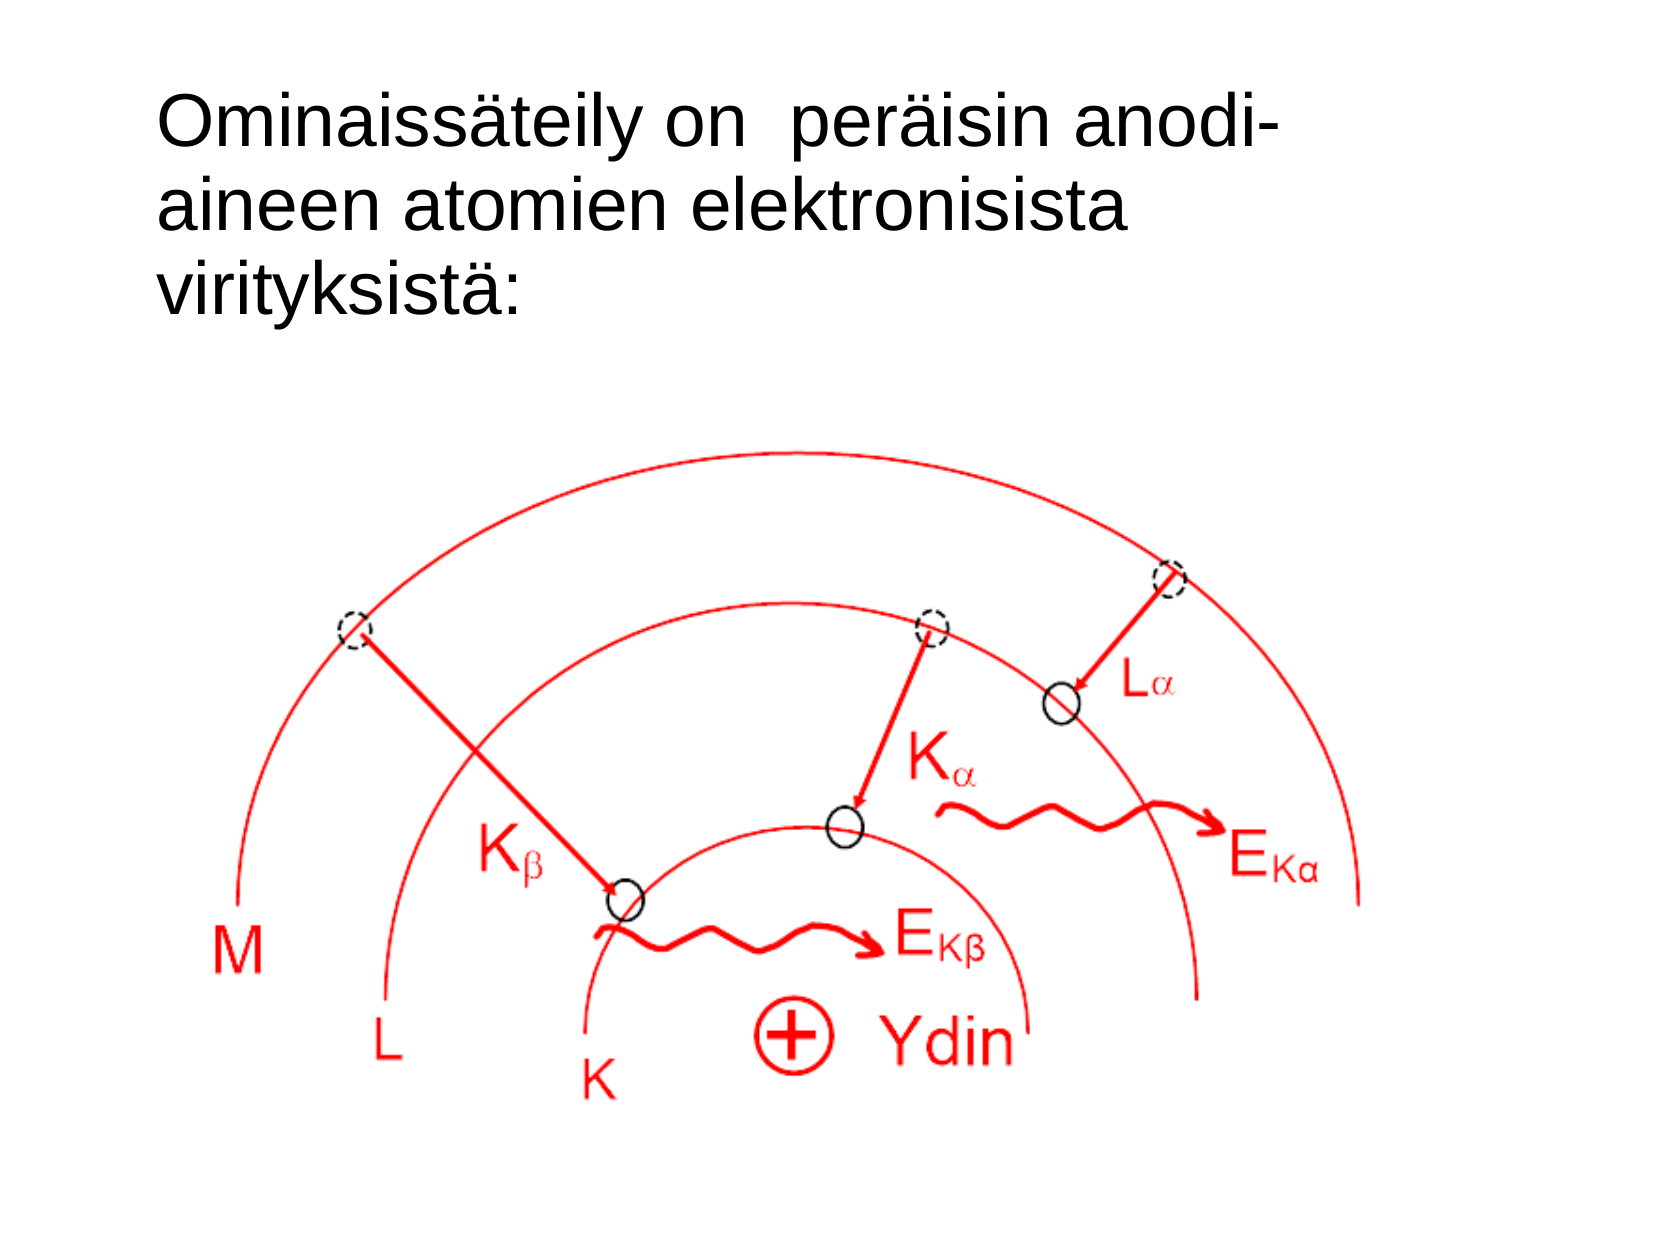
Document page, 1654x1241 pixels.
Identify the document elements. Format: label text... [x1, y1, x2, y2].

text_box Ominaissäteily on peräisin anodi-aineen atomien elektronisista virityksistä: [141, 70, 1419, 338]
picture [154, 381, 1394, 1170]
